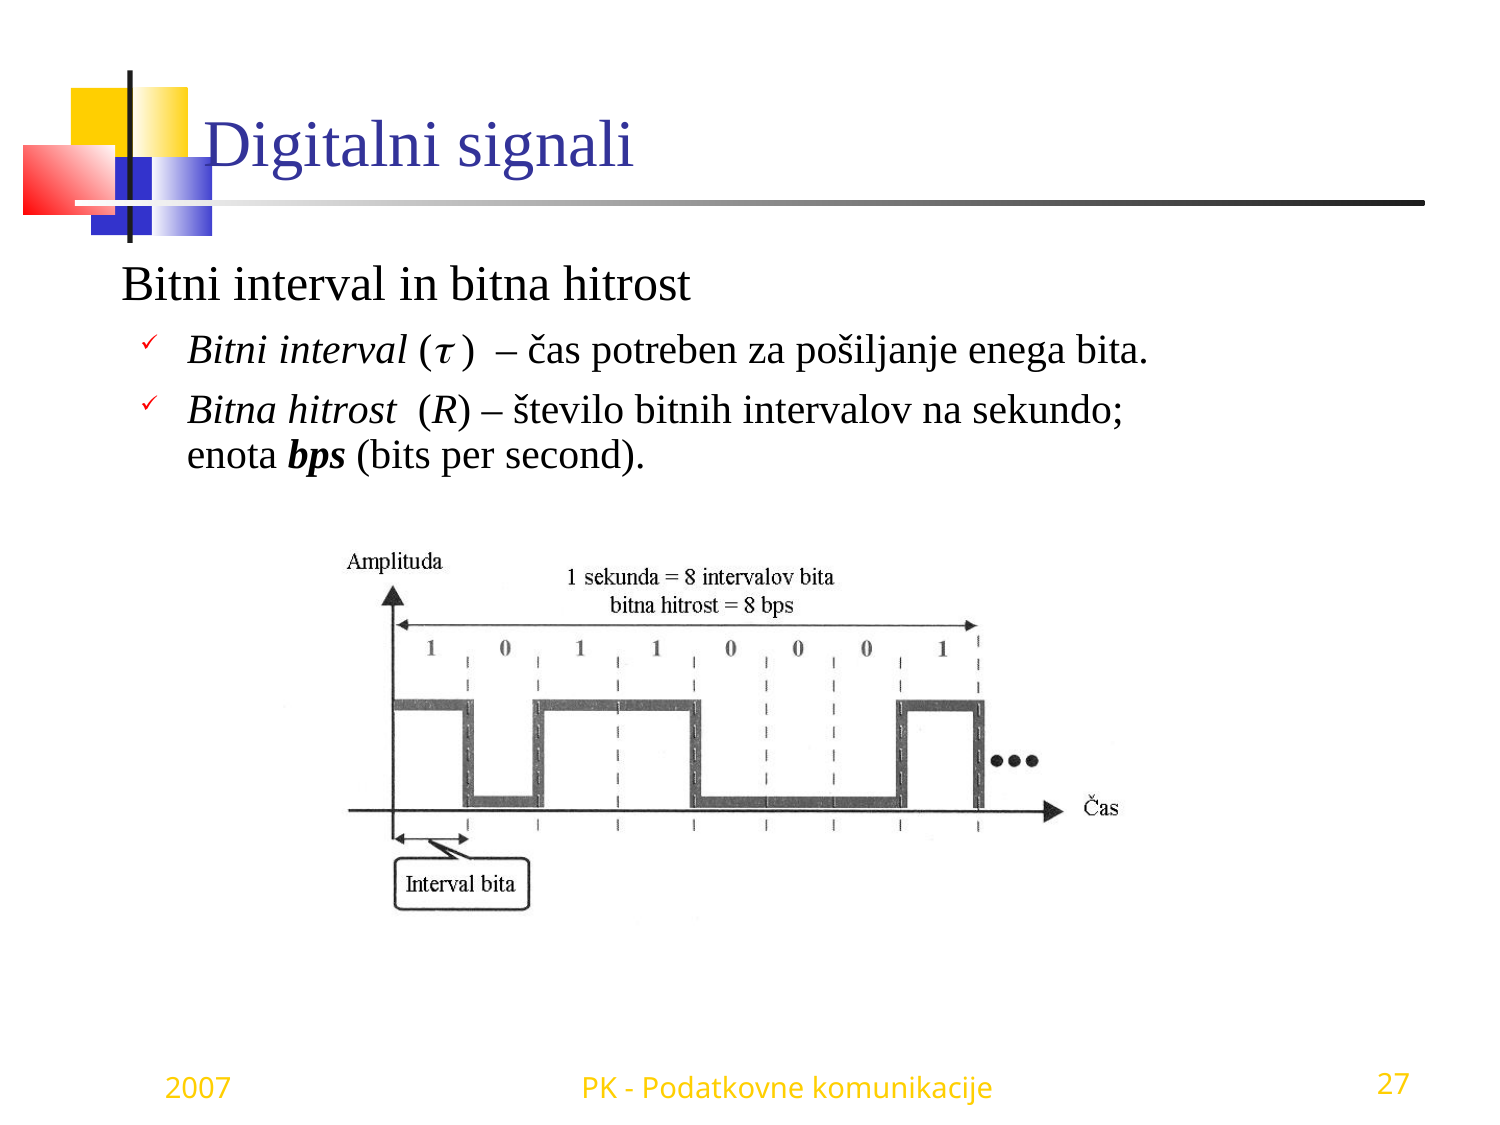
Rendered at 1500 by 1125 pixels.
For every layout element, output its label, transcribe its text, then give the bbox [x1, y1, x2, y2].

text_box <number> [1112, 1037, 1426, 1113]
text_box 2007 [150, 1037, 463, 1113]
text_box PK - Podatkovne komunikacije [549, 1037, 1026, 1113]
picture [275, 524, 1222, 948]
list Bitni interval in bitna hitrost Bitni interval ( ) – čas potreben za pošiljanje enega bita. Bitna hitrost (R) – število bitnih intervalov na sekundo; enota bps (bits per second). [50, 249, 1469, 505]
title Digitalni signali [188, 92, 1468, 188]
